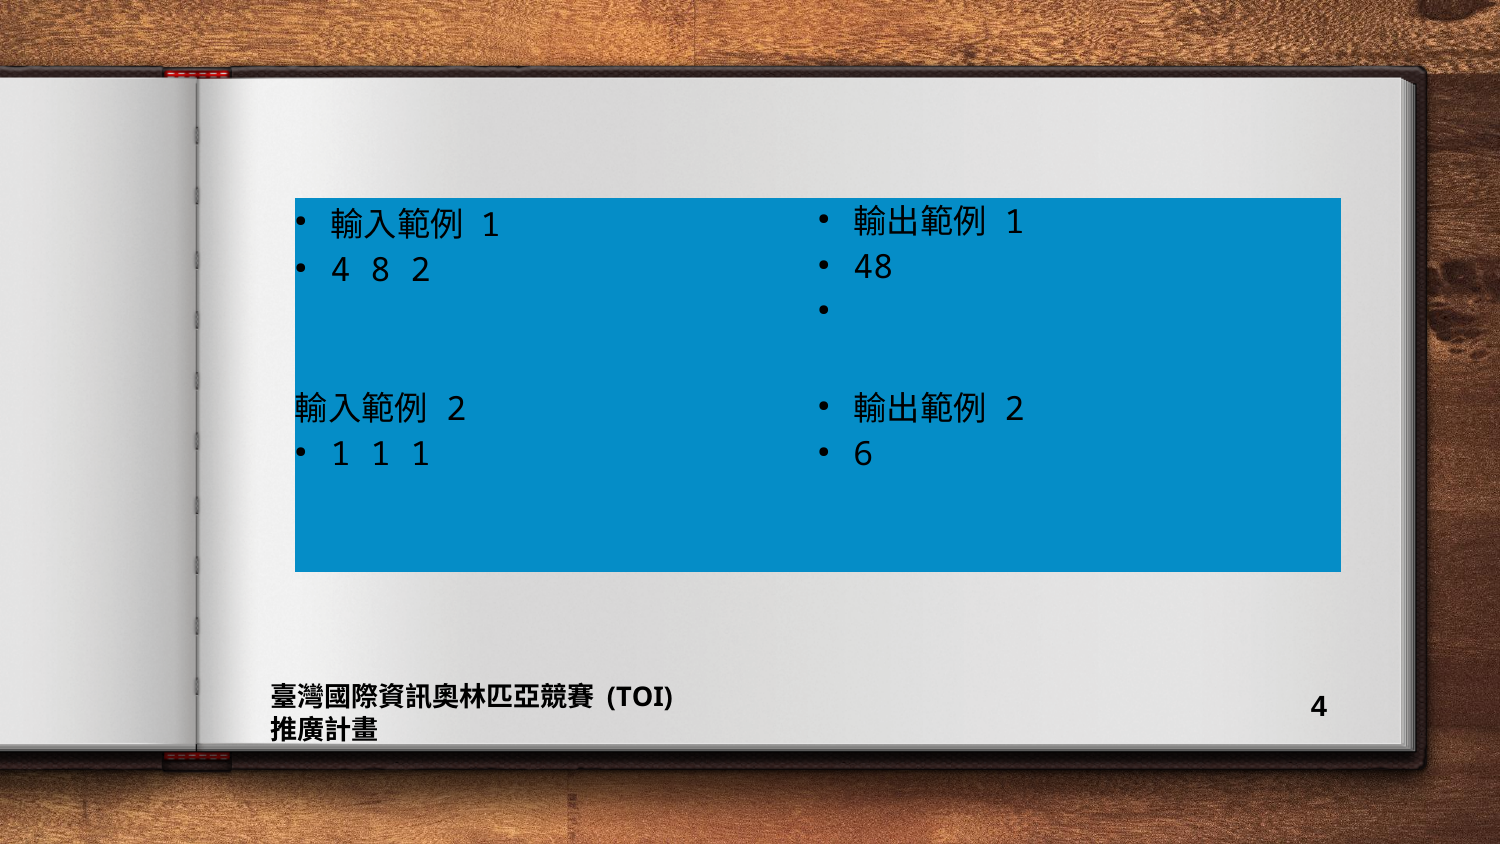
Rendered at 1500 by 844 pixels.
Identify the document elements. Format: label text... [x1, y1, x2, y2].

table_header 輸入範例 1 4 8 2 [295, 198, 818, 385]
table_cell 輸出範例 2 6 [818, 385, 1341, 572]
text_box 4 [1295, 672, 1386, 737]
table_cell 輸入範例 2 1 1 1 [295, 385, 818, 572]
table_header 輸出範例 1 48 [818, 198, 1341, 385]
